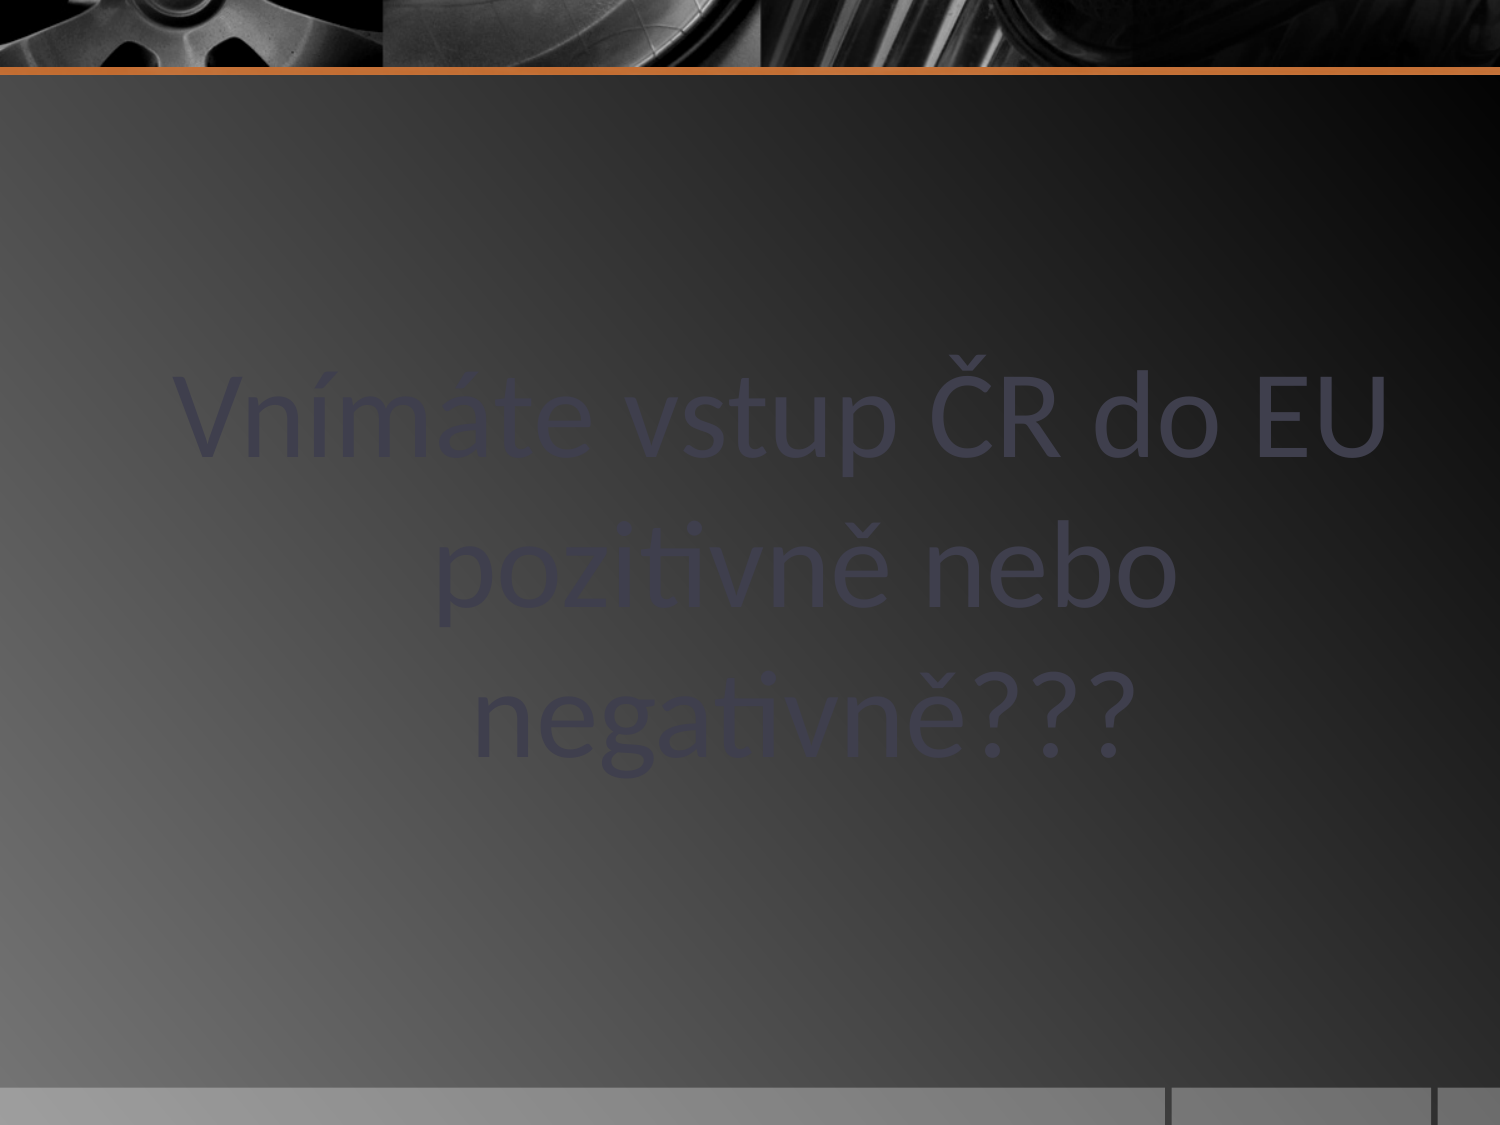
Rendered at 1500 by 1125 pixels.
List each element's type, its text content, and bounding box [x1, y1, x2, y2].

list Vnímáte vstup ČR do EU pozitivně nebo negativně??? [75, 324, 1426, 1005]
